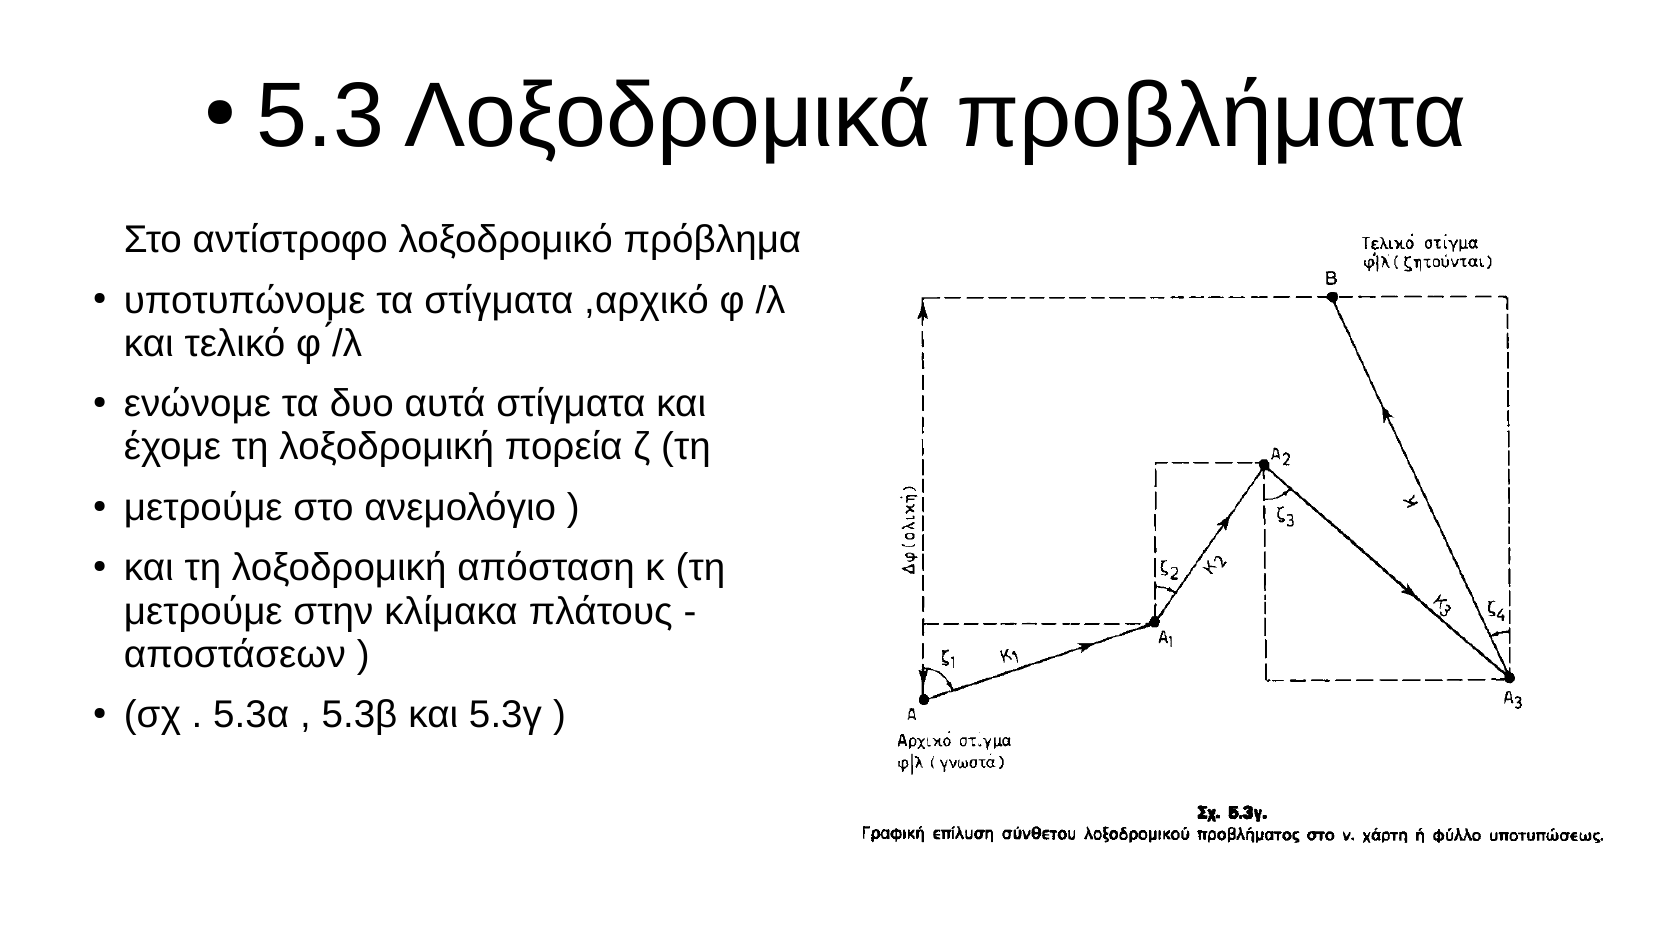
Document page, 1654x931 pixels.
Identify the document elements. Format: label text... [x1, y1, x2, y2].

picture [825, 217, 1613, 863]
title 5.3 Λοξοδρομικά προβλήματα [82, 37, 1571, 193]
list Στο αντίστροφο λοξοδρομικό πρόβλημα υποτυπώνομε τα στίγματα ,αρχικό φ /λ και τελικό φ ́/λ ενώνομε τα δυο αυτά στίγματα και έχομε τη λοξοδρομική πορεία ζ (τη μετρούμε στο ανεμολόγιο ) και τη λοξοδρομική απόσταση κ (τη μετρούμε στην κλίμακα πλάτους - αποστάσεων ) (σχ . 5.3α , 5.3β και 5.3γ ) [82, 217, 809, 758]
